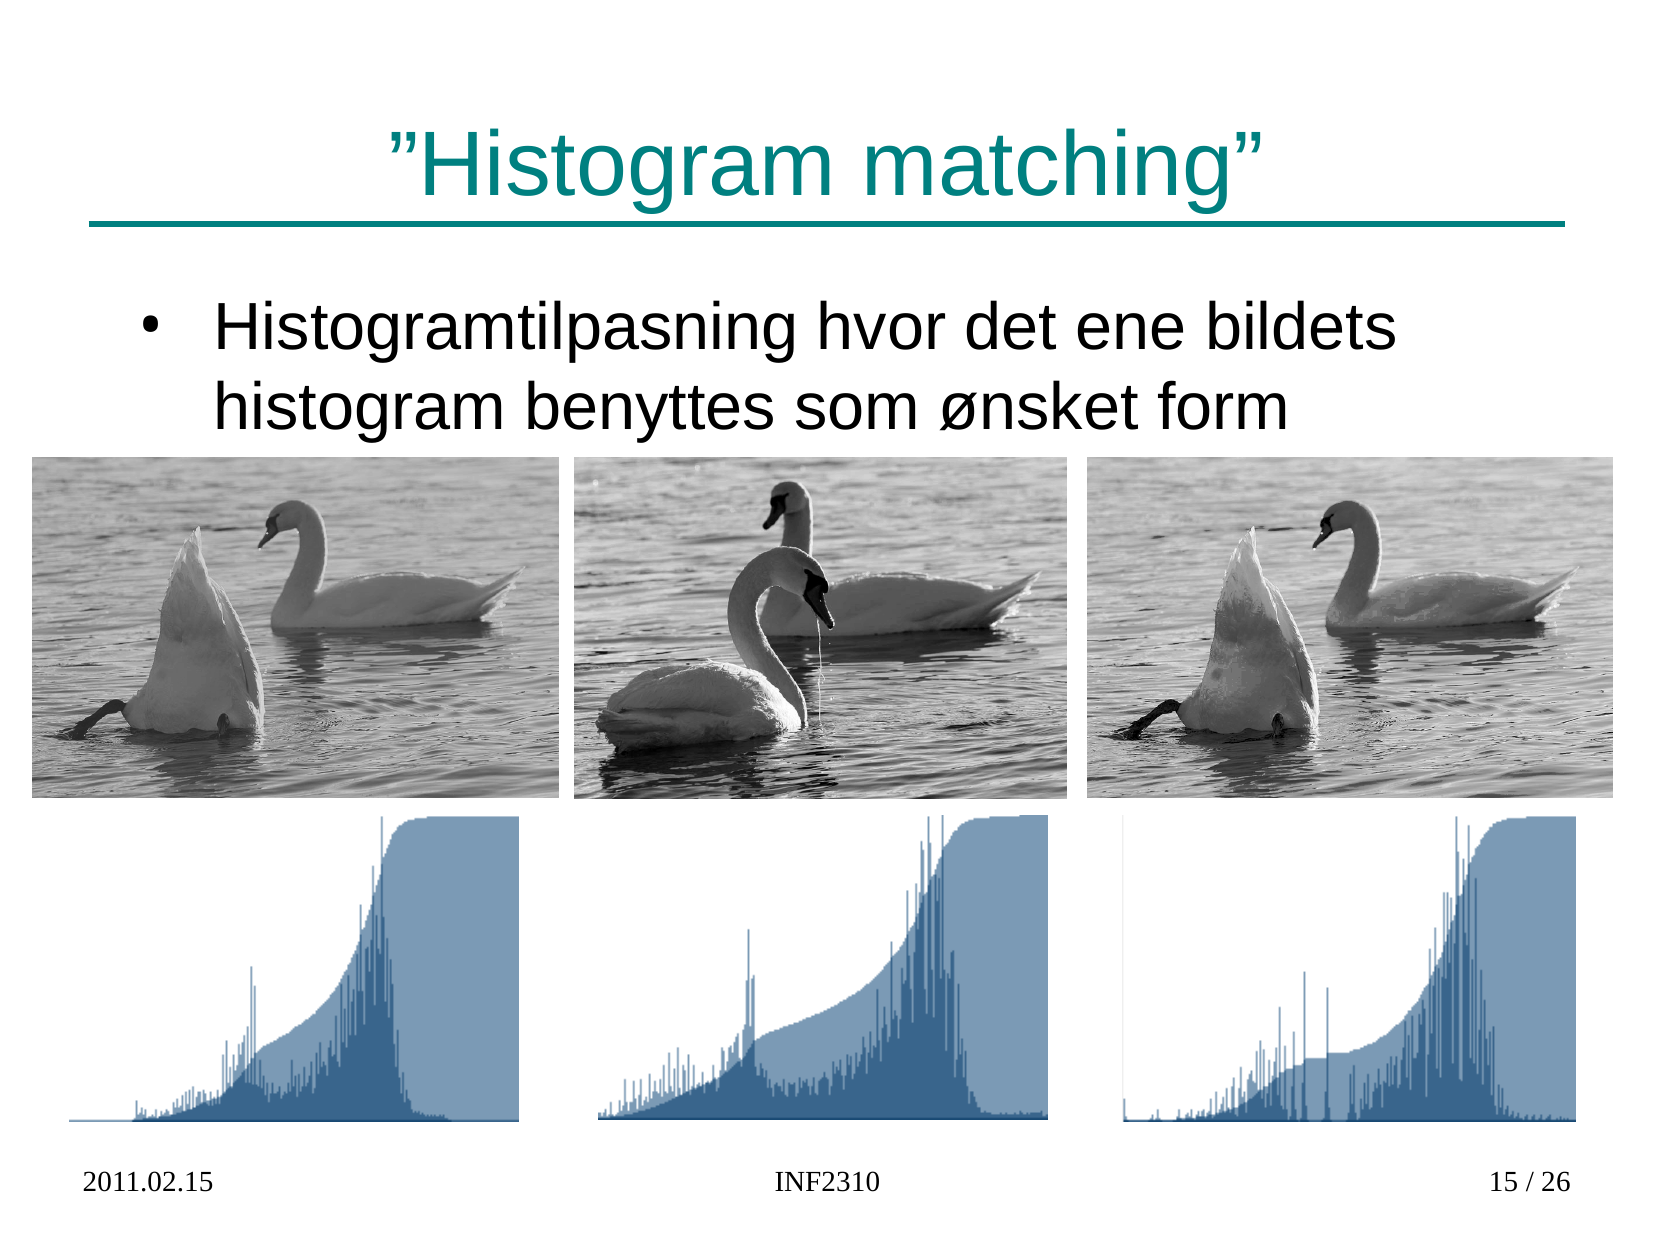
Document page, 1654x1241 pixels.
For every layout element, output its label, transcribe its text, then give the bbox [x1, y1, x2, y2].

picture [1087, 457, 1613, 798]
picture [574, 457, 1067, 799]
picture [598, 815, 1048, 1120]
list Histogramtilpasning hvor det ene bildets histogram benyttes som ønsket form [123, 275, 1530, 1144]
title ”Histogram matching” [123, 68, 1530, 249]
picture [32, 457, 559, 798]
picture [1122, 815, 1576, 1122]
picture [69, 815, 519, 1122]
